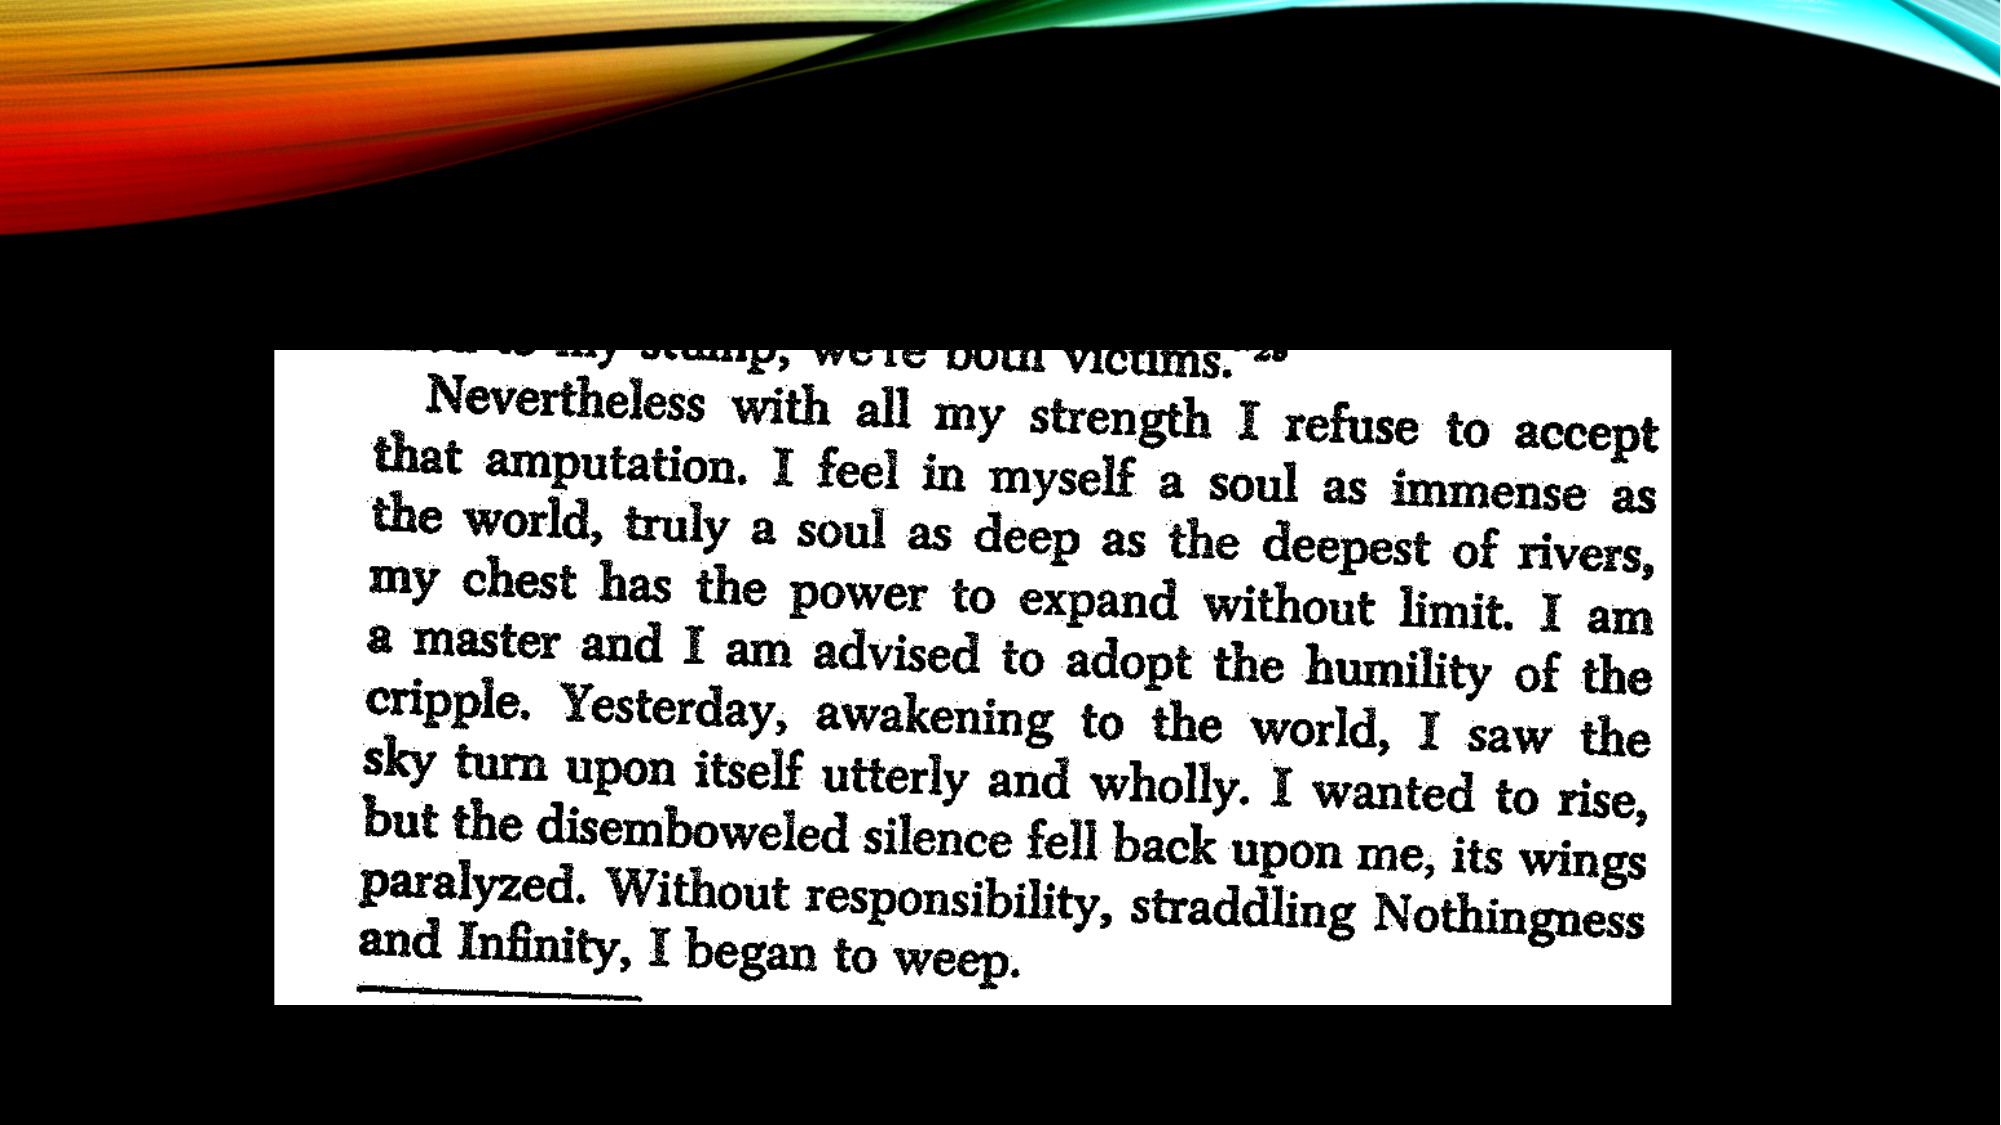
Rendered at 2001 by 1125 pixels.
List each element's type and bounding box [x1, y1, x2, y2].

picture [274, 350, 1672, 1005]
